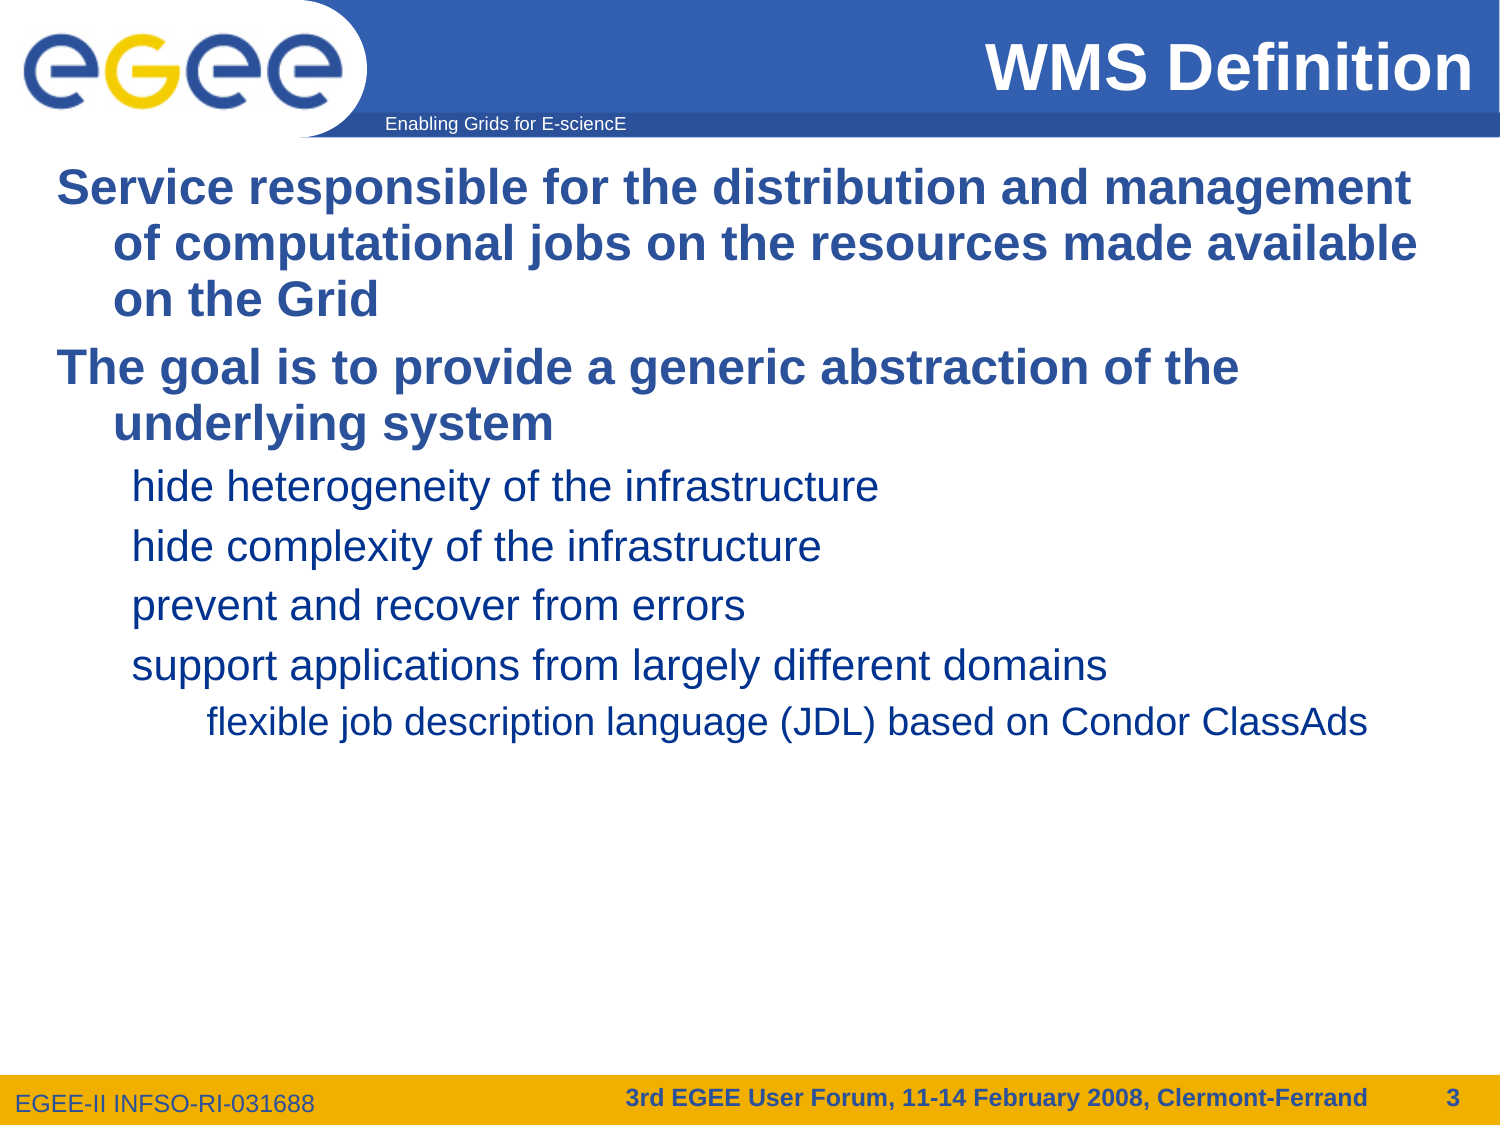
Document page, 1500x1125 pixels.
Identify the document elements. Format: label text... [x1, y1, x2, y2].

title WMS Definition [369, 0, 1475, 148]
picture [18, 30, 349, 112]
list Service responsible for the distribution and management of computational jobs on the resources made available on the Grid The goal is to provide a generic abstraction of the underlying system hide heterogeneity of the infrastructure hide complexity of the infrastructure prevent and recover from errors support applications from largely different domains flexible job description language (JDL) based on Condor ClassAds [56, 159, 1466, 1036]
